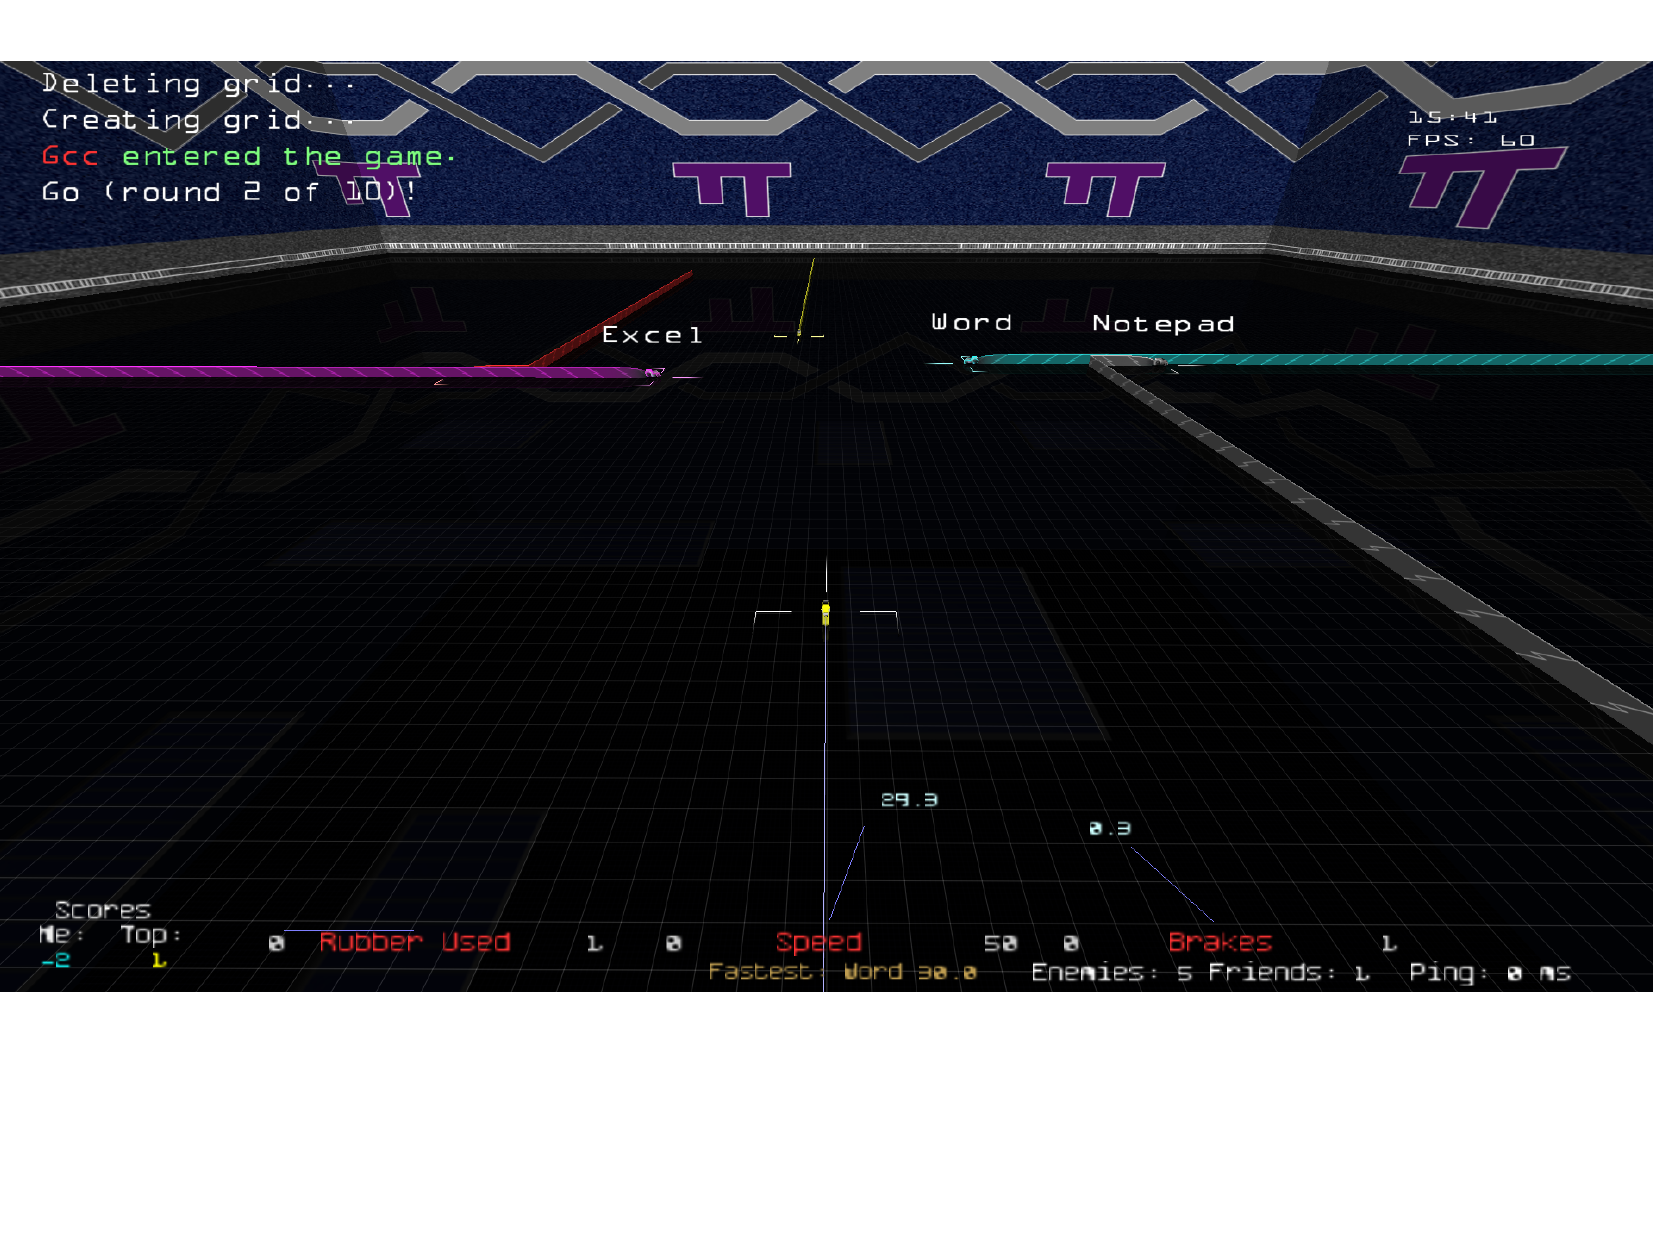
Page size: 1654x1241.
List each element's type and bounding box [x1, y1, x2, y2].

picture [0, 61, 1653, 992]
